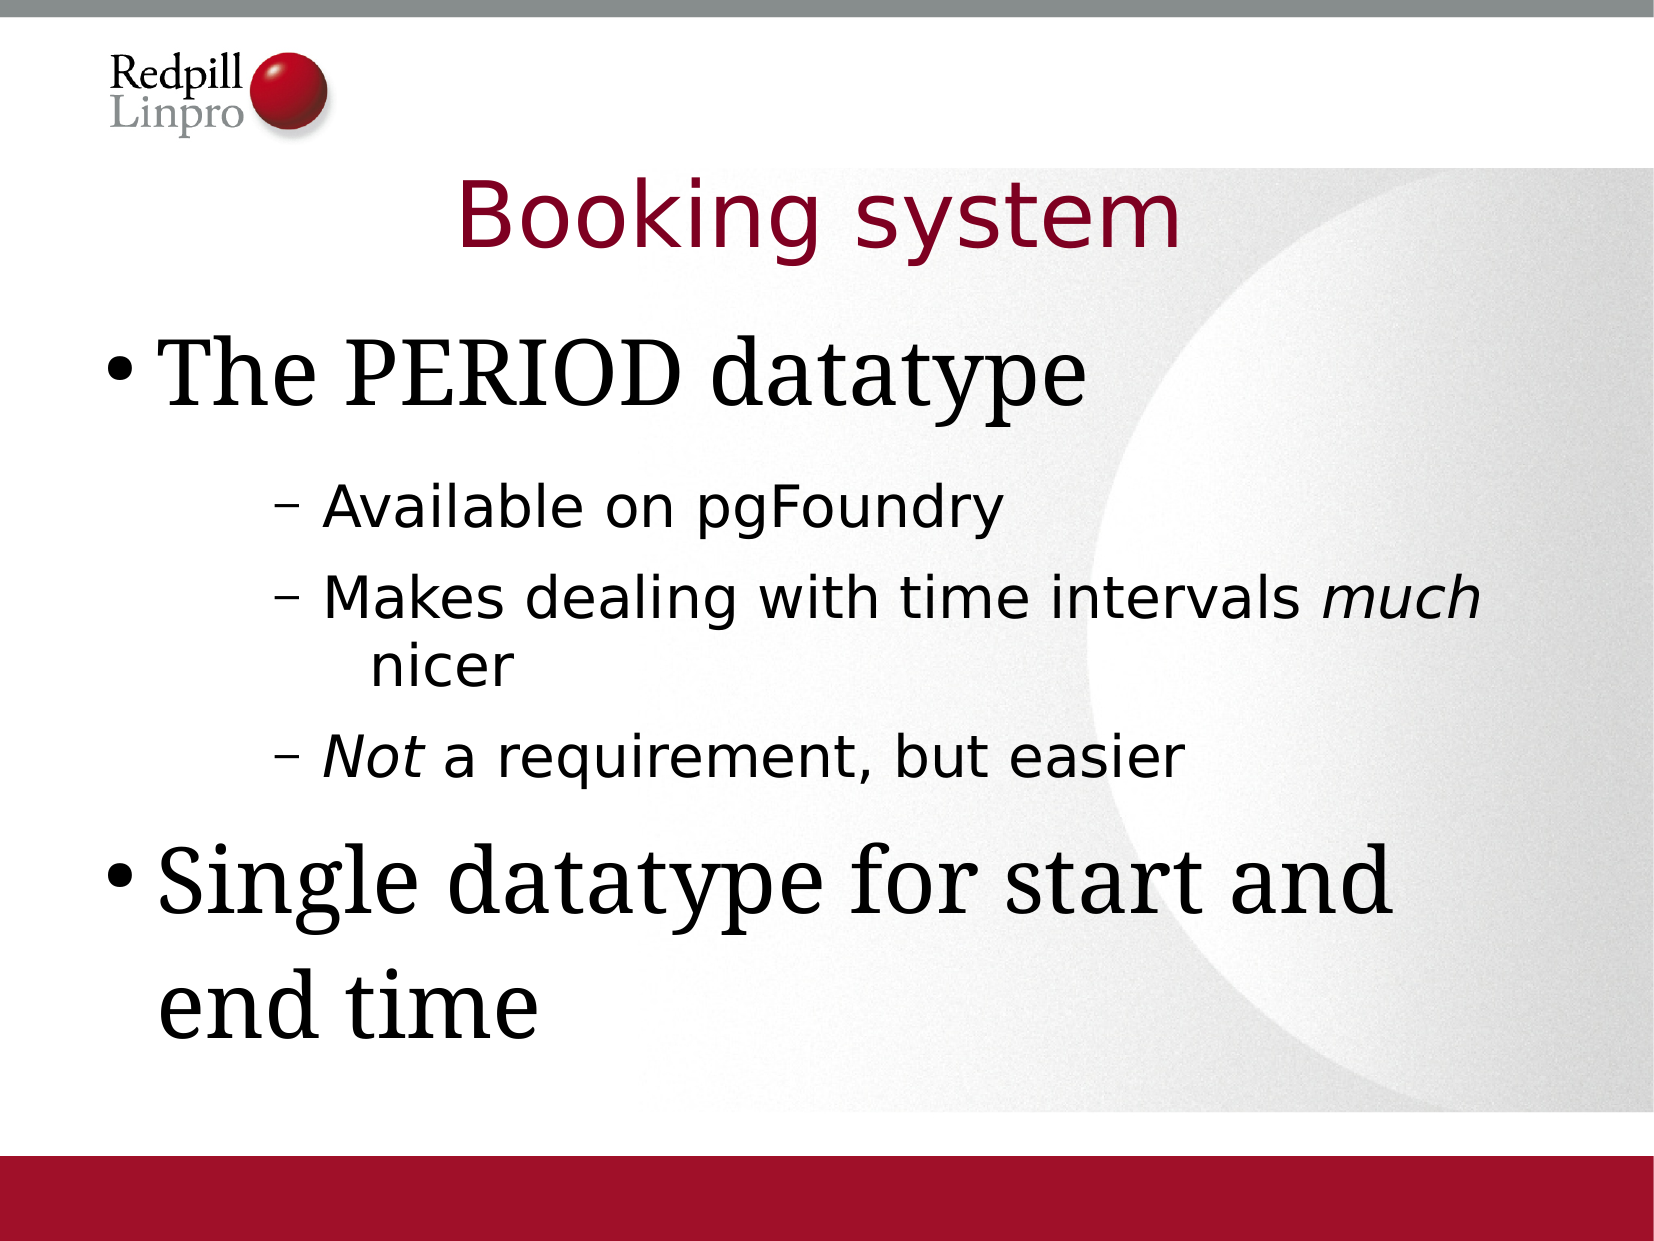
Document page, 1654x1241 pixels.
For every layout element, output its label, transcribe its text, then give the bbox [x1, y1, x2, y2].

title Booking system [76, 147, 1565, 285]
picture [0, 0, 1654, 1241]
list The PERIOD datatype Available on pgFoundry Makes dealing with time intervals much nicer Not a requirement, but easier Single datatype for start and end time [85, 307, 1574, 1112]
